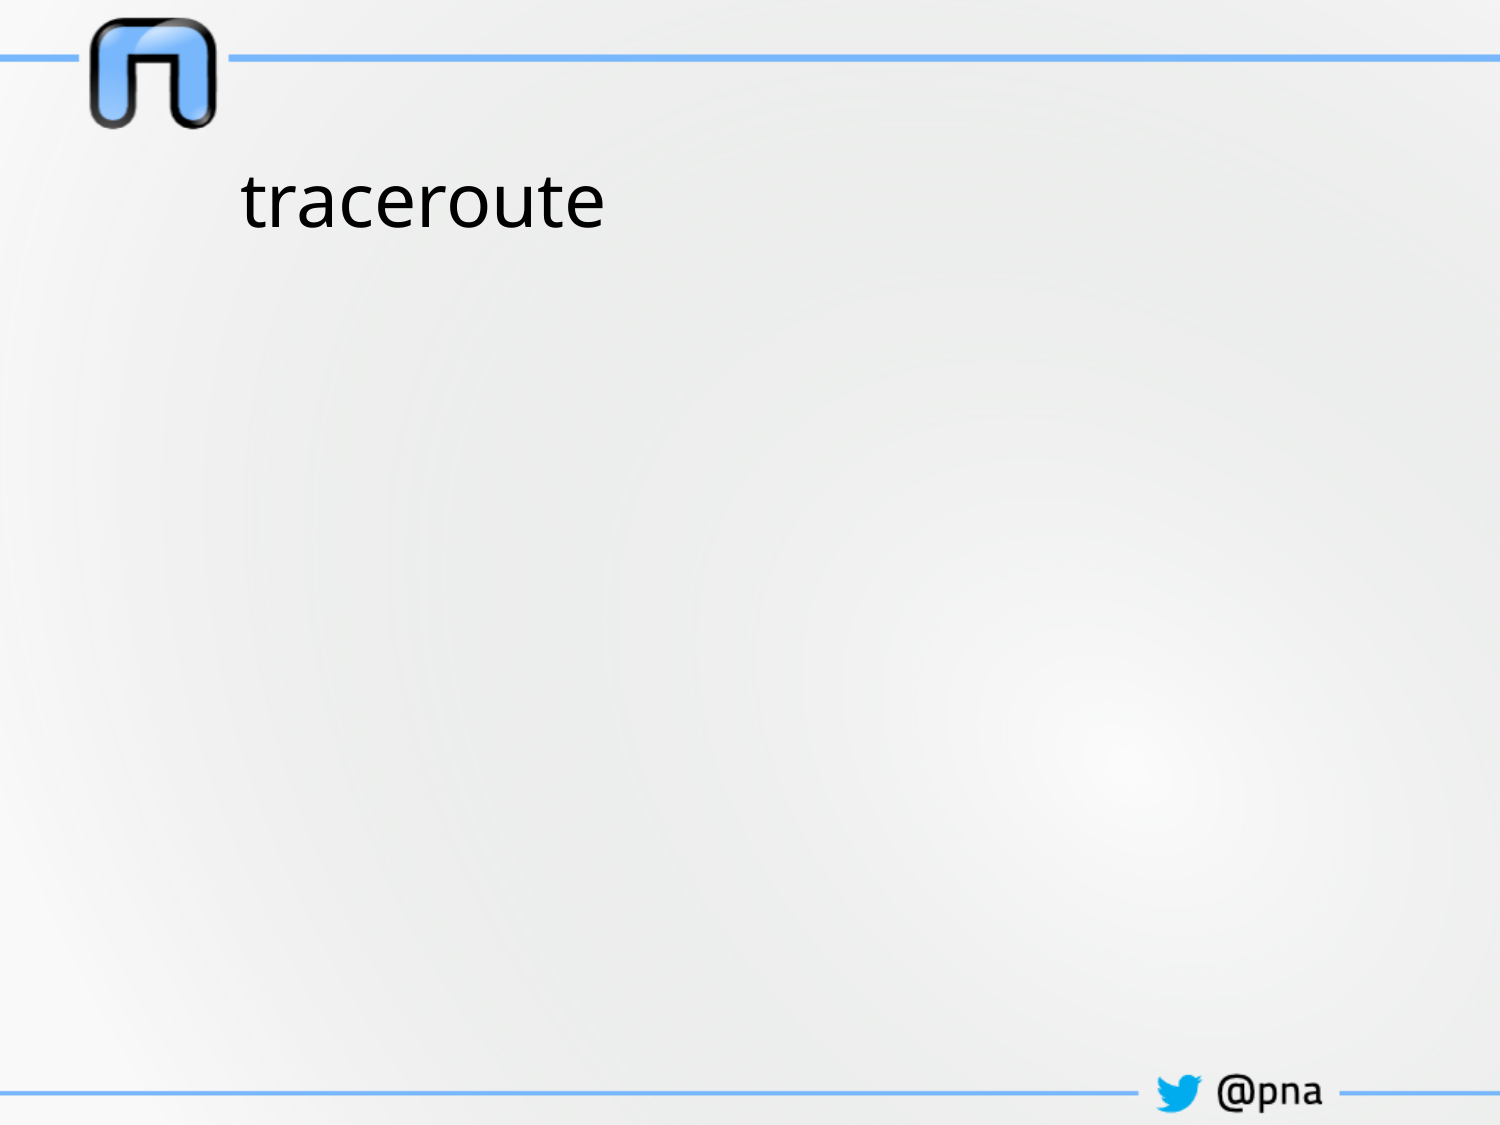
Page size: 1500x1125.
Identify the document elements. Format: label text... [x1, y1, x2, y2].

picture [0, 0, 1500, 1125]
title traceroute [225, 70, 1469, 258]
